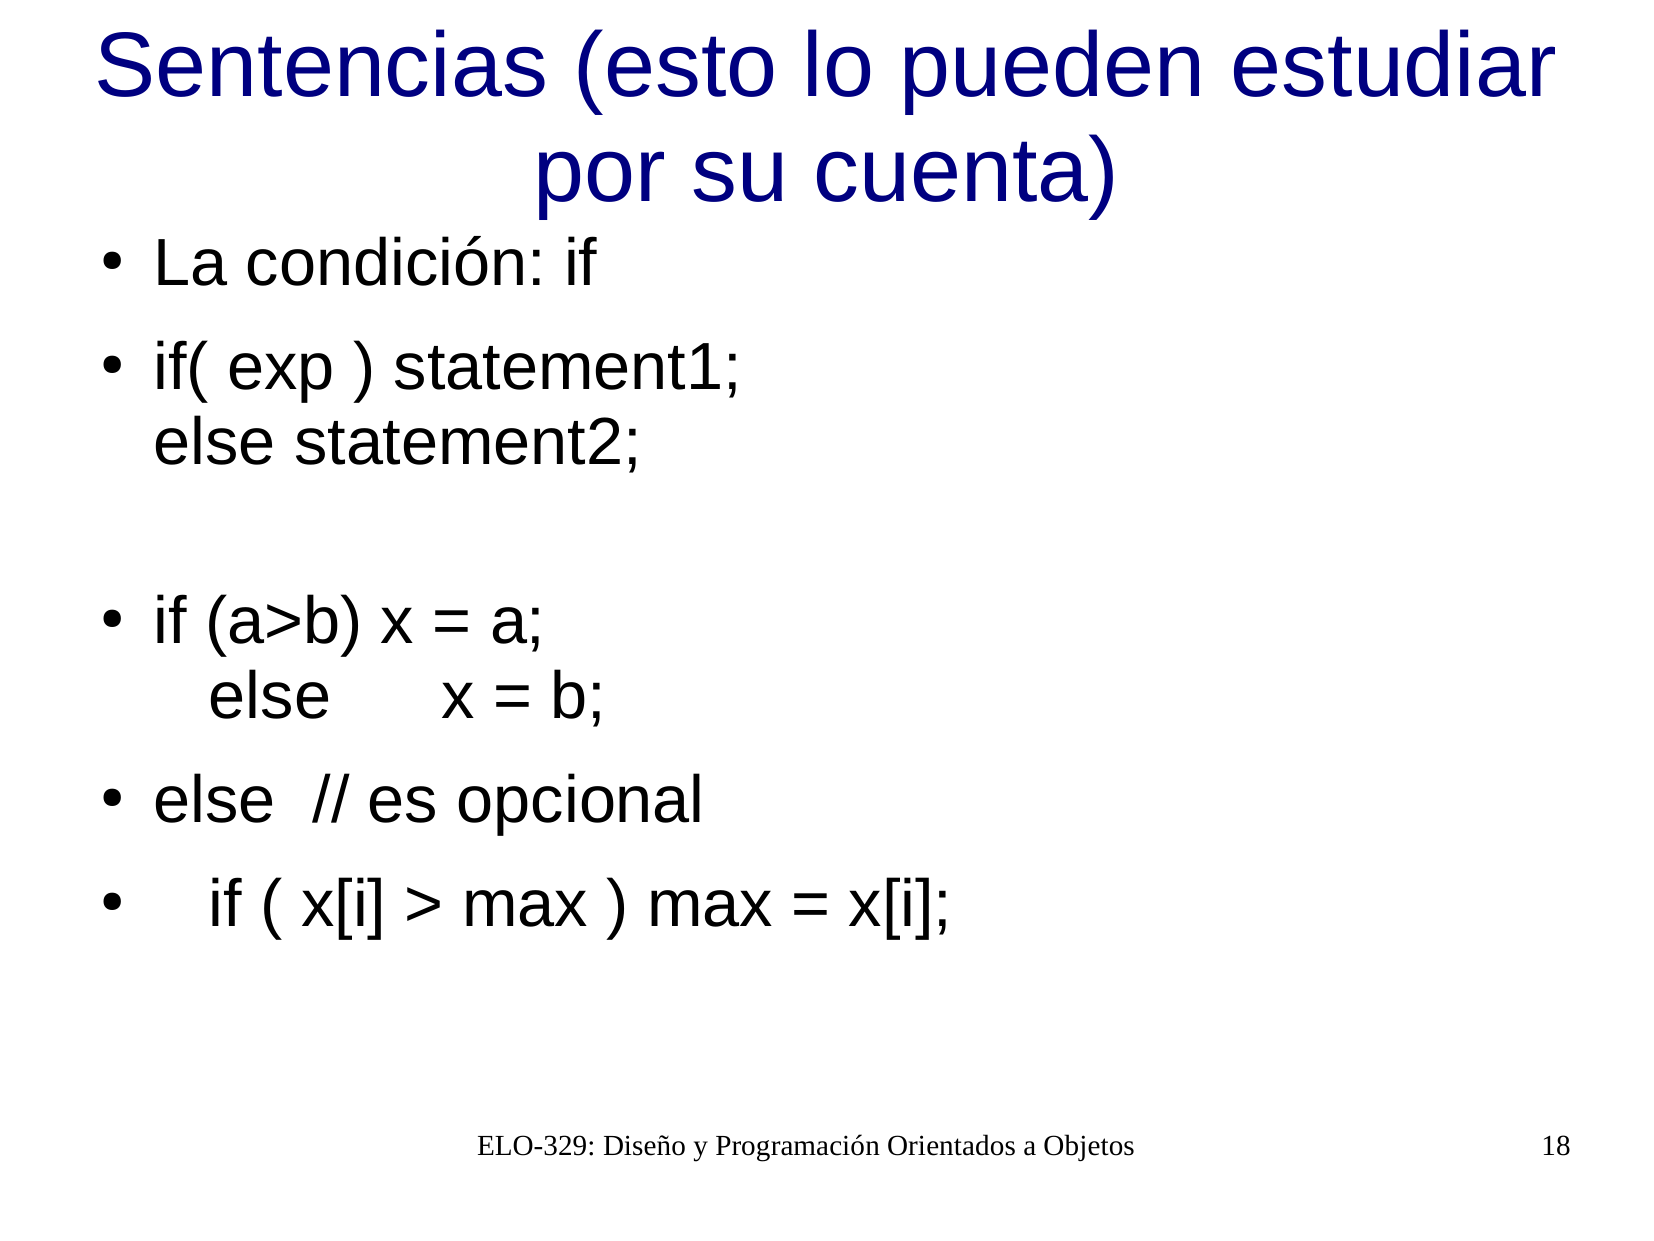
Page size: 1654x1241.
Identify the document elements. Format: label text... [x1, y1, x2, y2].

title Sentencias (esto lo pueden estudiar por su cuenta)‏ [82, 4, 1571, 225]
list La condición: if if( exp ) statement1; else statement2; if (a>b) x = a; else x = b; else // es opcional if ( x[i] > max ) max = x[i]; [82, 225, 1571, 1044]
